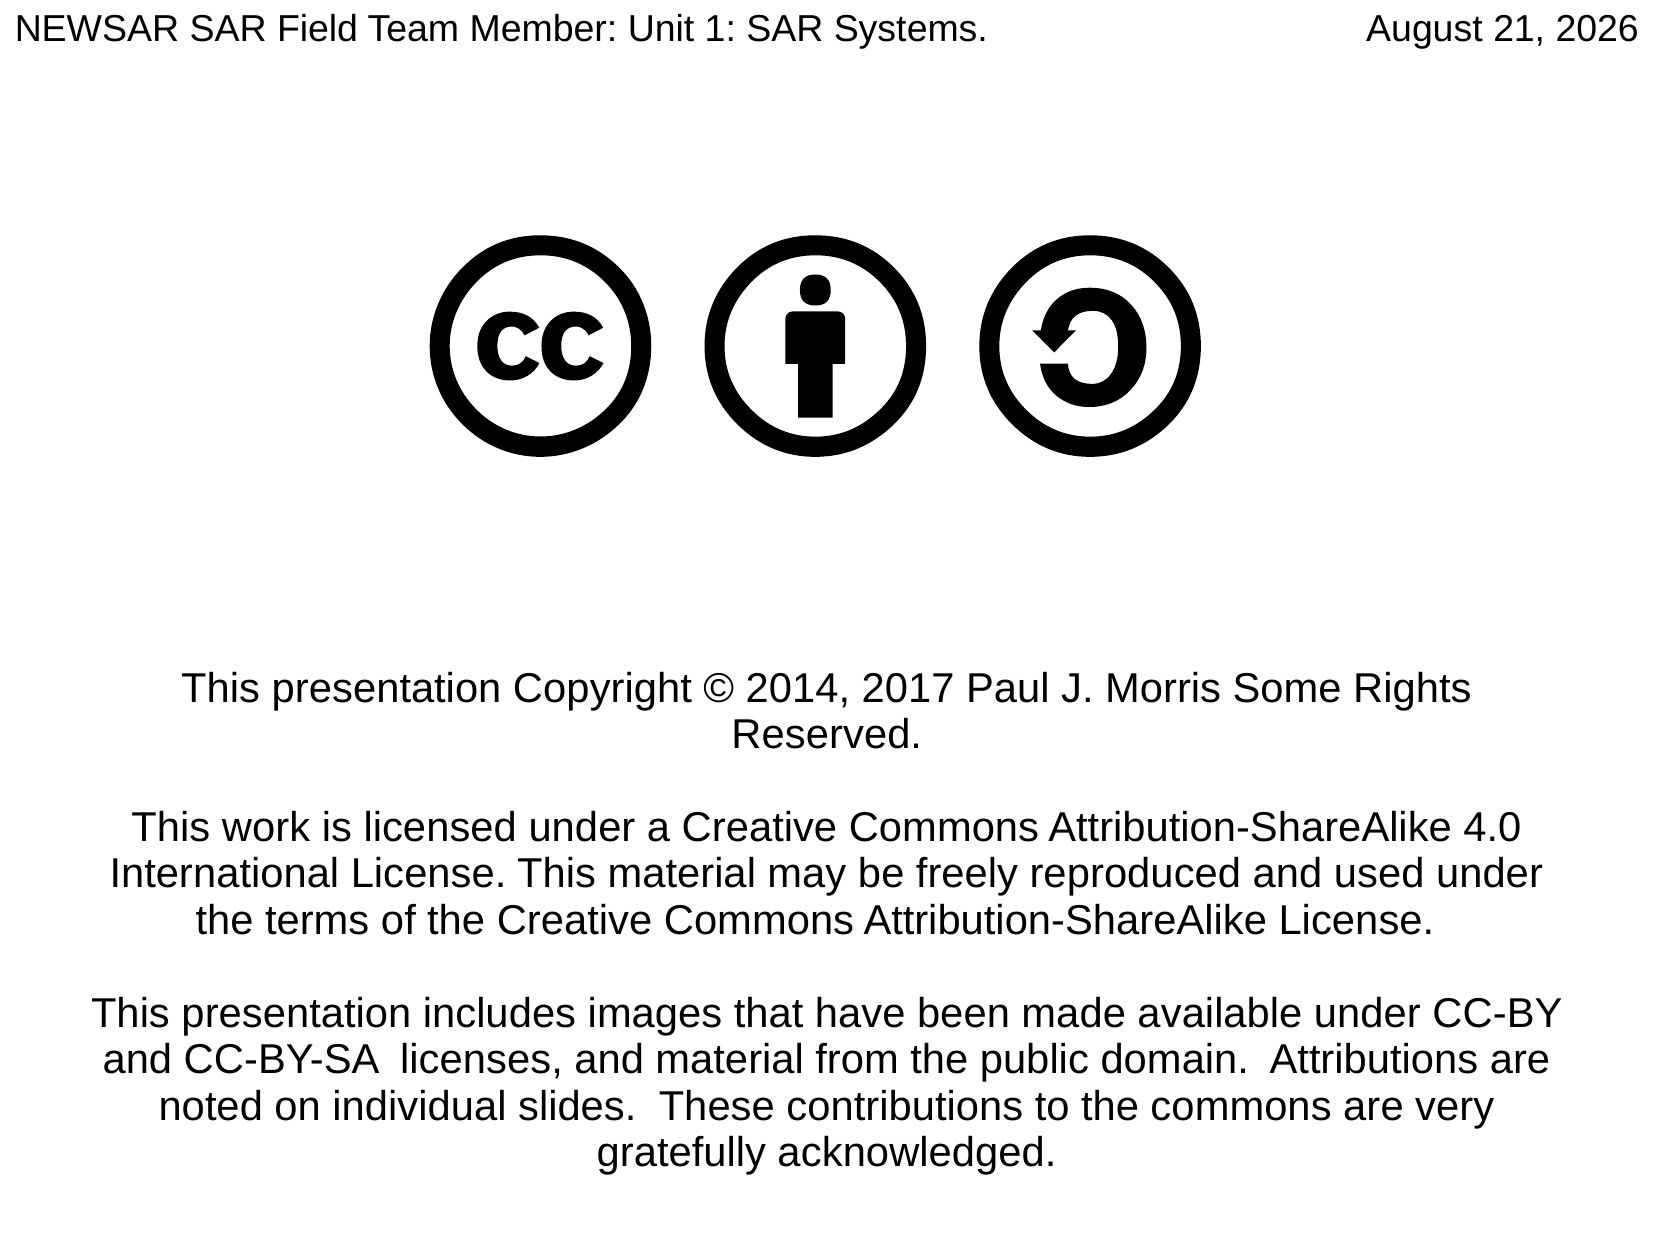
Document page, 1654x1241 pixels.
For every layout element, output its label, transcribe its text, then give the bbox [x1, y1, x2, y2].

text_box February 21, 2020 [1234, 0, 1654, 57]
text_box NEWSAR SAR Field Team Member: Unit 1: SAR Systems. [0, 0, 1004, 57]
picture [427, 233, 653, 459]
subtitle This presentation Copyright © 2014, 2017 Paul J. Morris Some Rights Reserved. This work is licensed under a Creative Commons Attribution-ShareAlike 4.0 International License. This material may be freely reproduced and used under the terms of the Creative Commons Attribution-ShareAlike License. This presentation includes images that have been made available under CC-BY and CC-BY-SA licenses, and material from the public domain. Attributions are noted on individual slides. These contributions to the commons are very gratefully acknowledged. [82, 664, 1571, 1176]
picture [977, 233, 1203, 459]
picture [702, 233, 928, 459]
